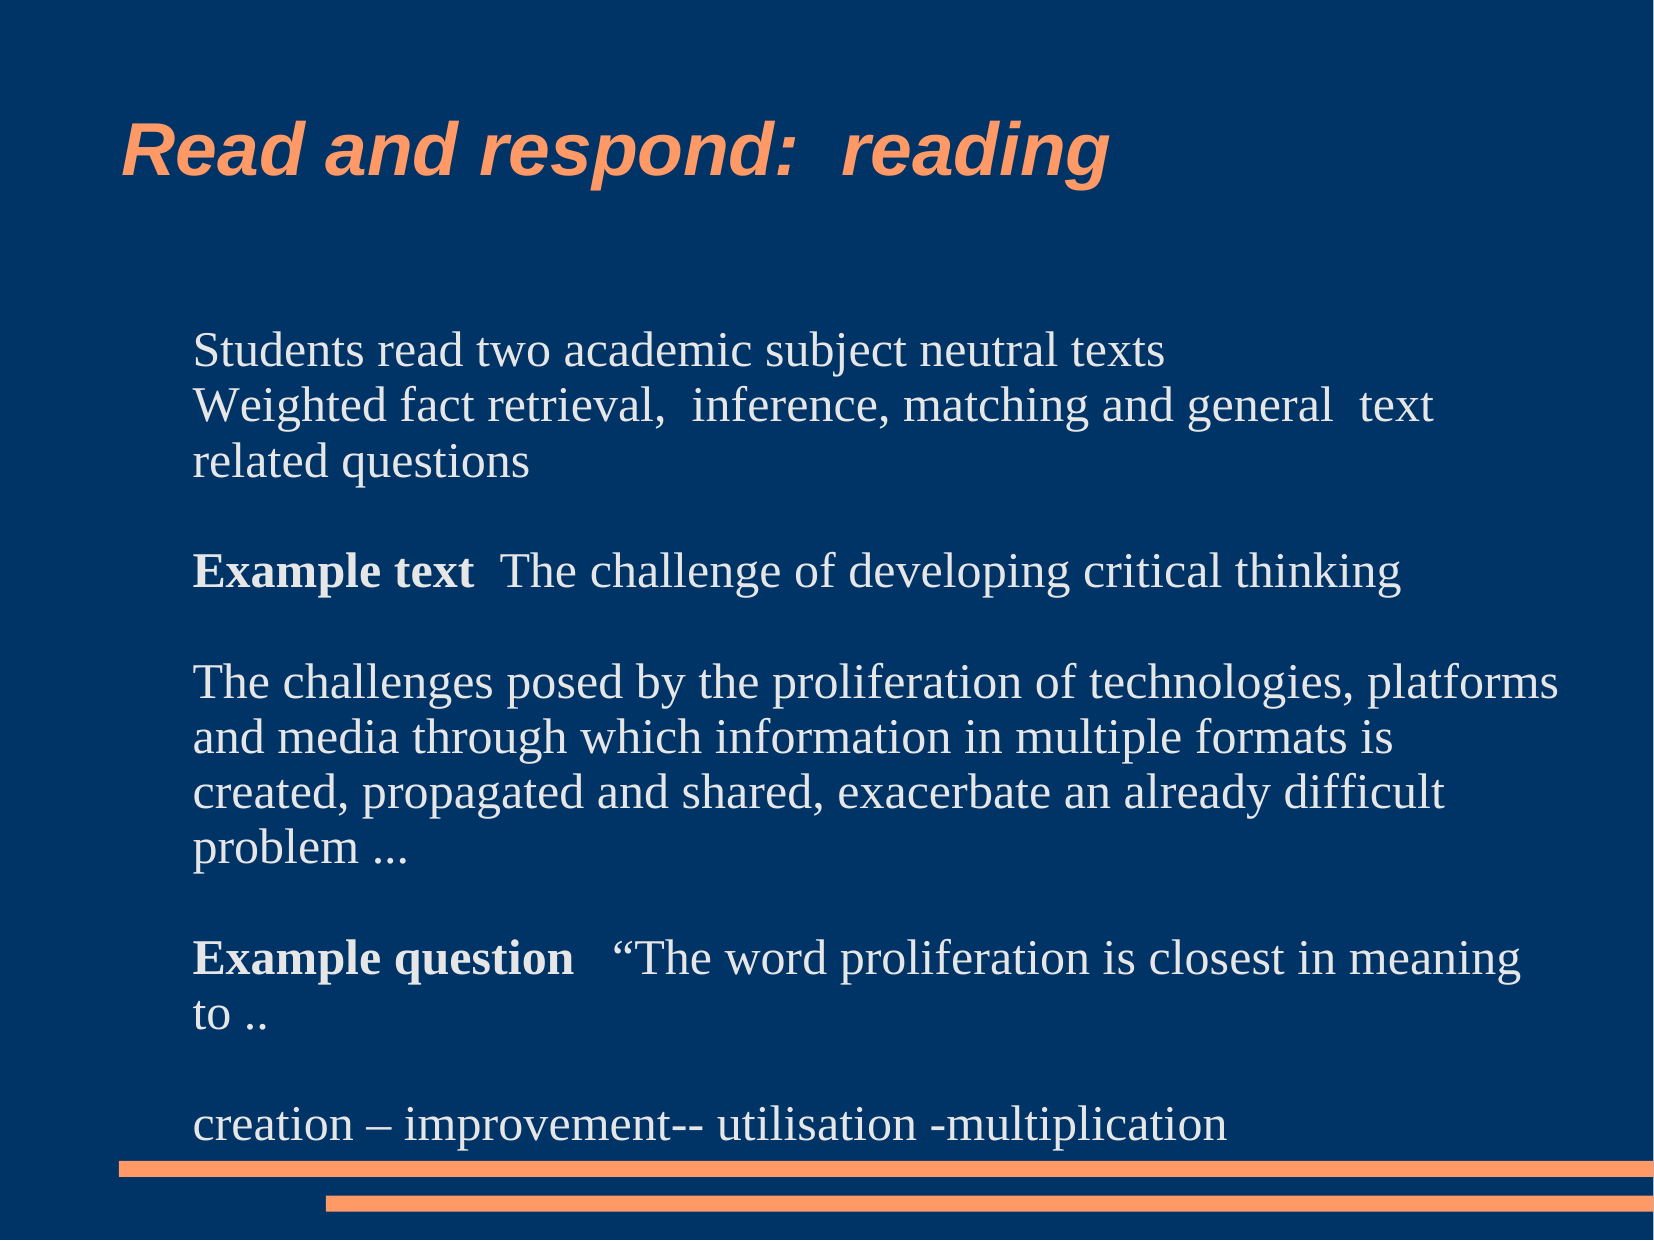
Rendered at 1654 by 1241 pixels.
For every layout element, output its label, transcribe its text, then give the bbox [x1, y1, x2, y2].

list Students read two academic subject neutral texts Weighted fact retrieval, inference, matching and general text related questions Example text The challenge of developing critical thinking The challenges posed by the proliferation of technologies, platforms and media through which information in multiple formats is created, propagated and shared, exacerbate an already difficult problem ... Example question “The word proliferation is closest in meaning to .. creation – improvement-- utilisation -multiplication [121, 322, 1561, 1225]
title Read and respond: reading [121, 46, 1534, 254]
